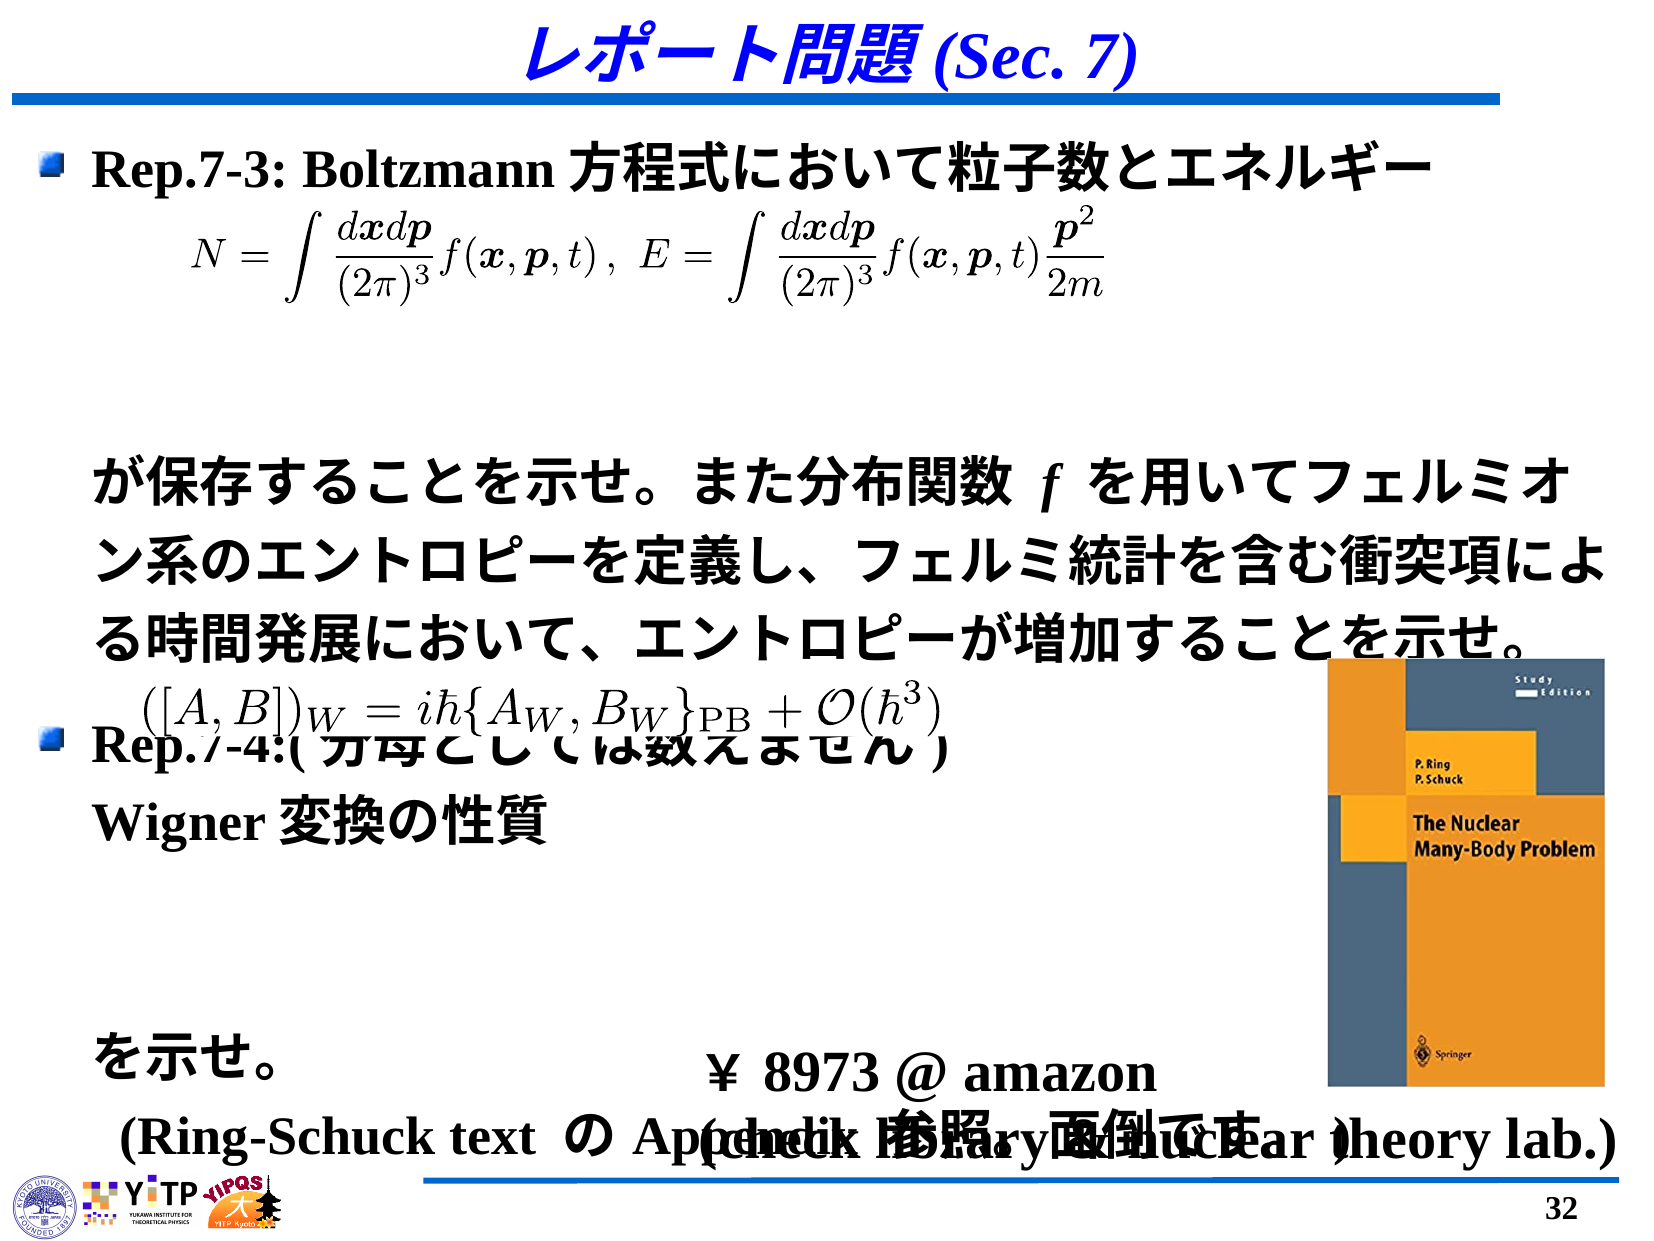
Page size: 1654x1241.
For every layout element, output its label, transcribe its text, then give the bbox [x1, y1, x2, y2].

list Rep.7-3: Boltzmann方程式において粒子数とエネルギー が保存することを示せ。また分布関数 f を用いてフェルミオン系のエントロピーを定義し、フェルミ統計を含む衝突項による時間発展において、エントロピーが増加することを示せ。 Rep.7-4:(分母としては数えません) Wigner変換の性質 を示せ。 (Ring-Schuck text のAppendix 参照。面倒です。) [20, 124, 1621, 1241]
text_box [189, 204, 1104, 307]
text_box ￥8973 @ amazon (check library & nuclear theory lab.) [698, 1033, 1637, 1174]
picture [11, 1174, 20, 1241]
title レポート問題(Sec. 7) [0, 0, 1654, 99]
picture [1327, 658, 1605, 1033]
text_box [139, 680, 945, 737]
